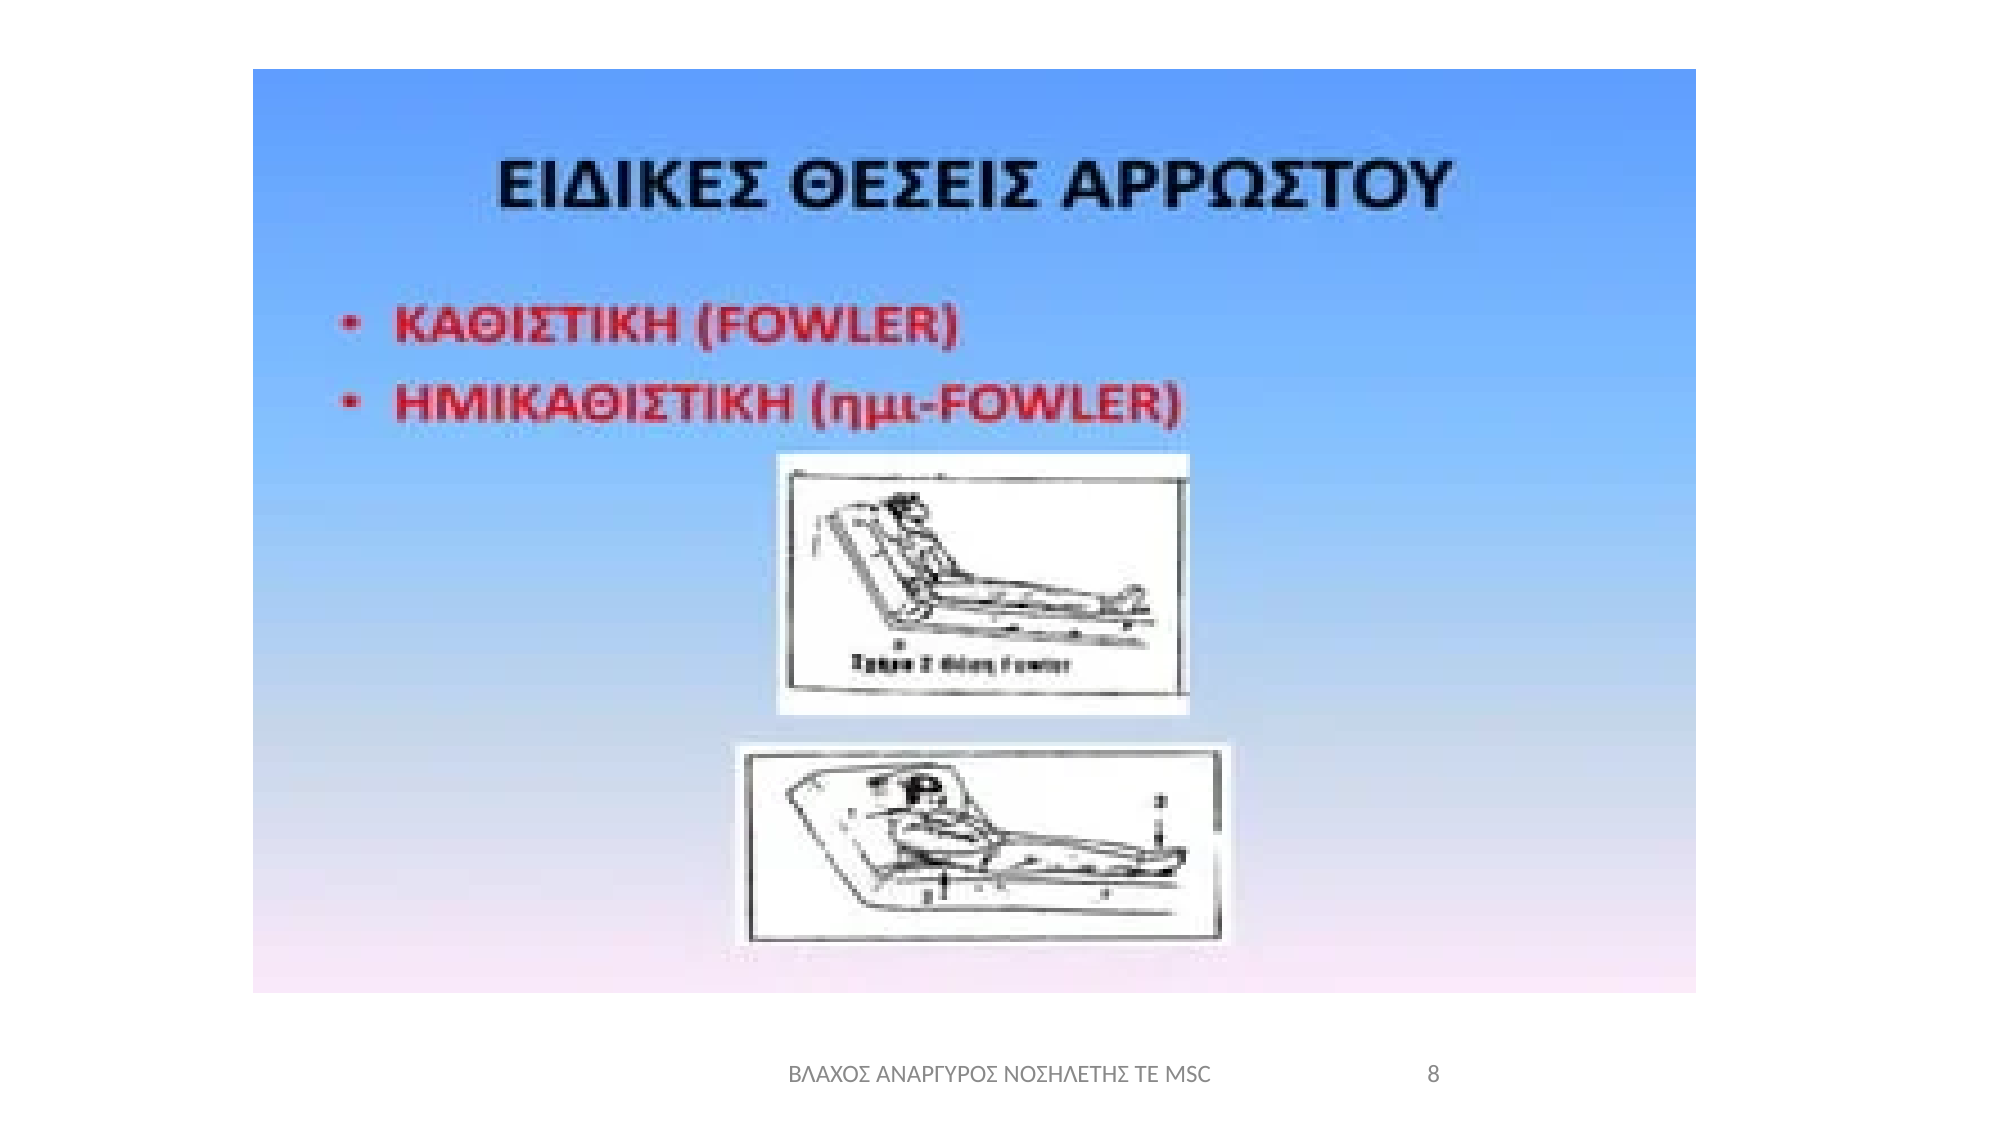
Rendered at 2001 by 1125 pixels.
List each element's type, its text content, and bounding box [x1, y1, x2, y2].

picture [253, 69, 1696, 993]
text_box [1412, 1042, 1863, 1103]
text_box ΒΛΑΧΟΣ ΑΝΑΡΓΥΡΟΣ ΝΟΣΗΛΕΤΗΣ ΤΕ MSC [662, 1042, 1338, 1103]
